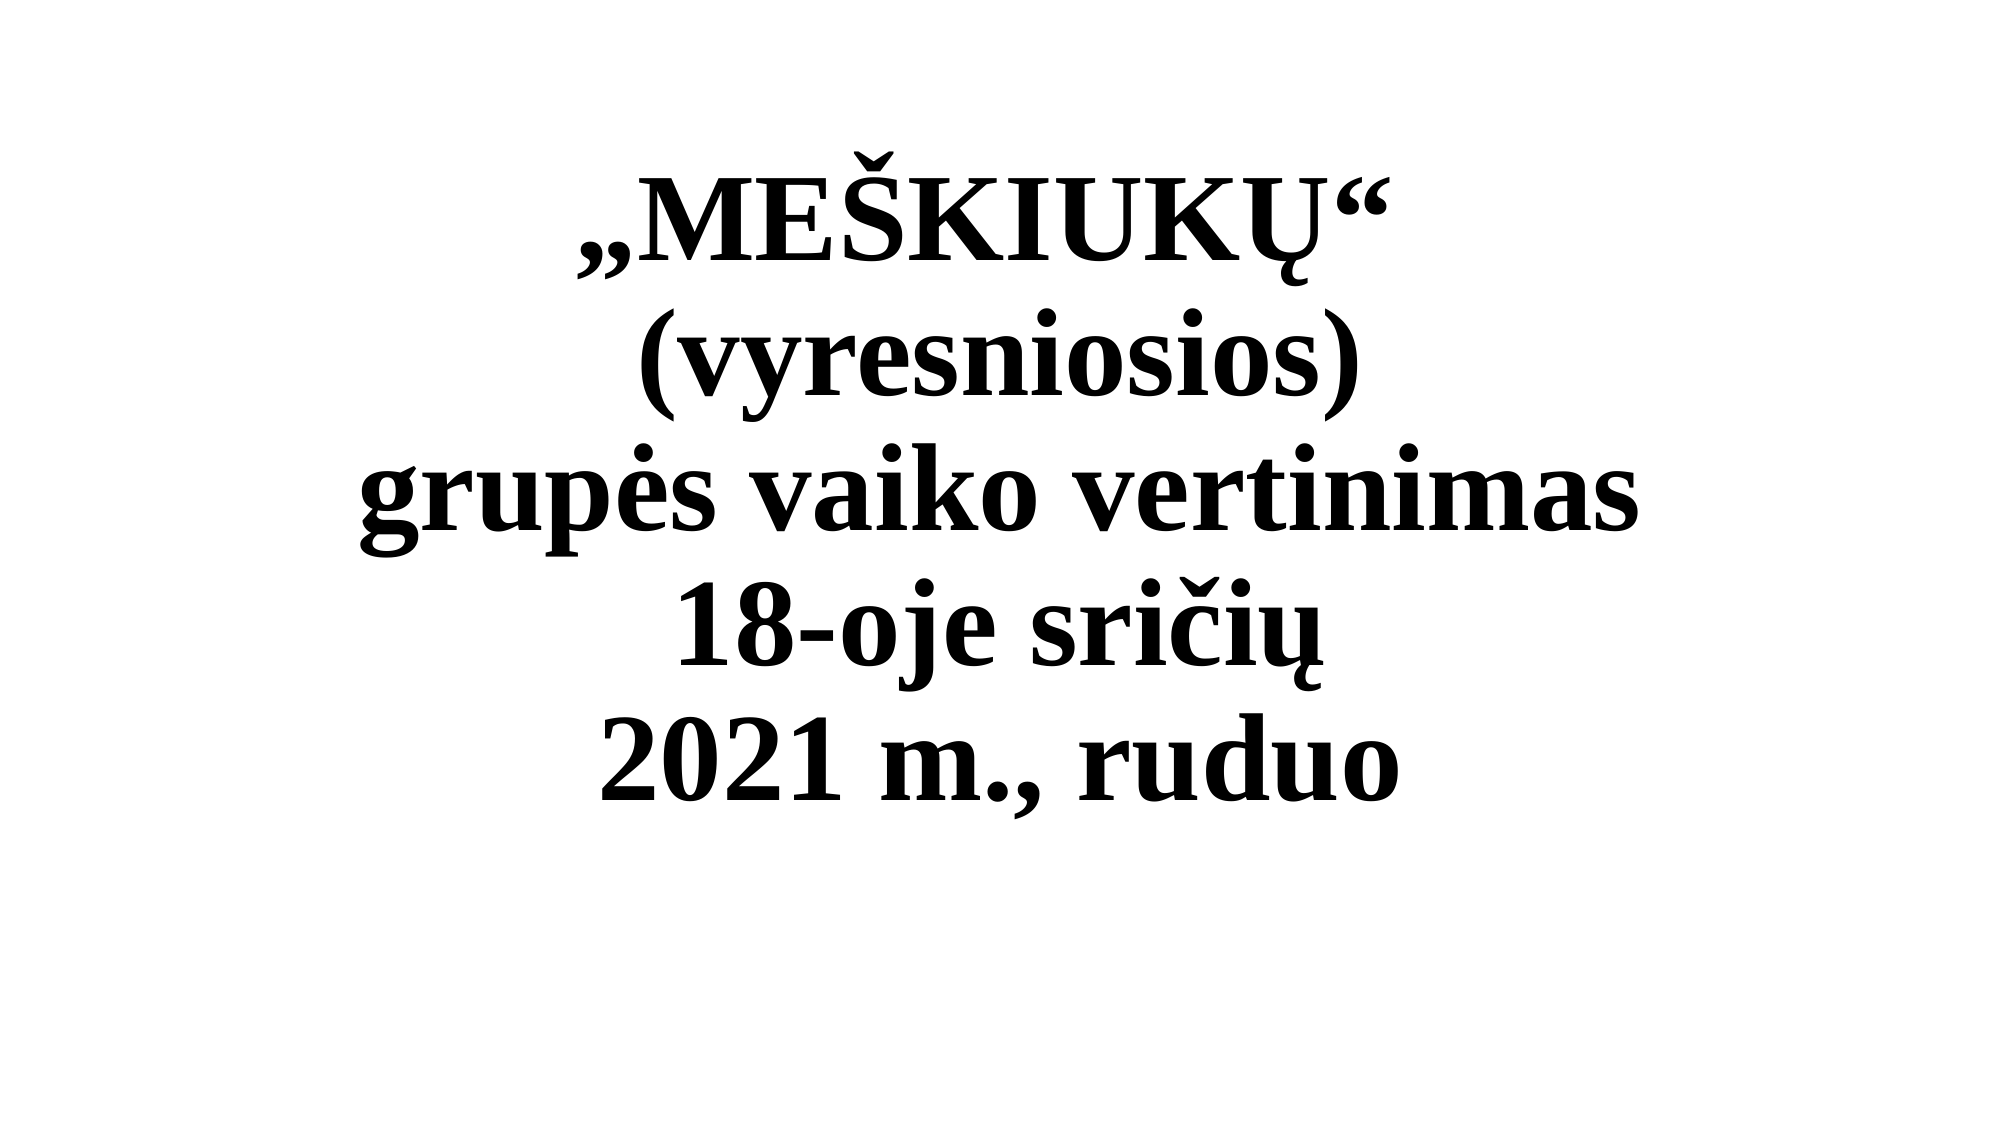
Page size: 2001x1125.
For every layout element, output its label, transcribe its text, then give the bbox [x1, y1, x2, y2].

title „MEŠKIUKŲ“ (vyresniosios) grupės vaiko vertinimas 18-oje sričių 2021 m., ruduo [249, 63, 1750, 835]
